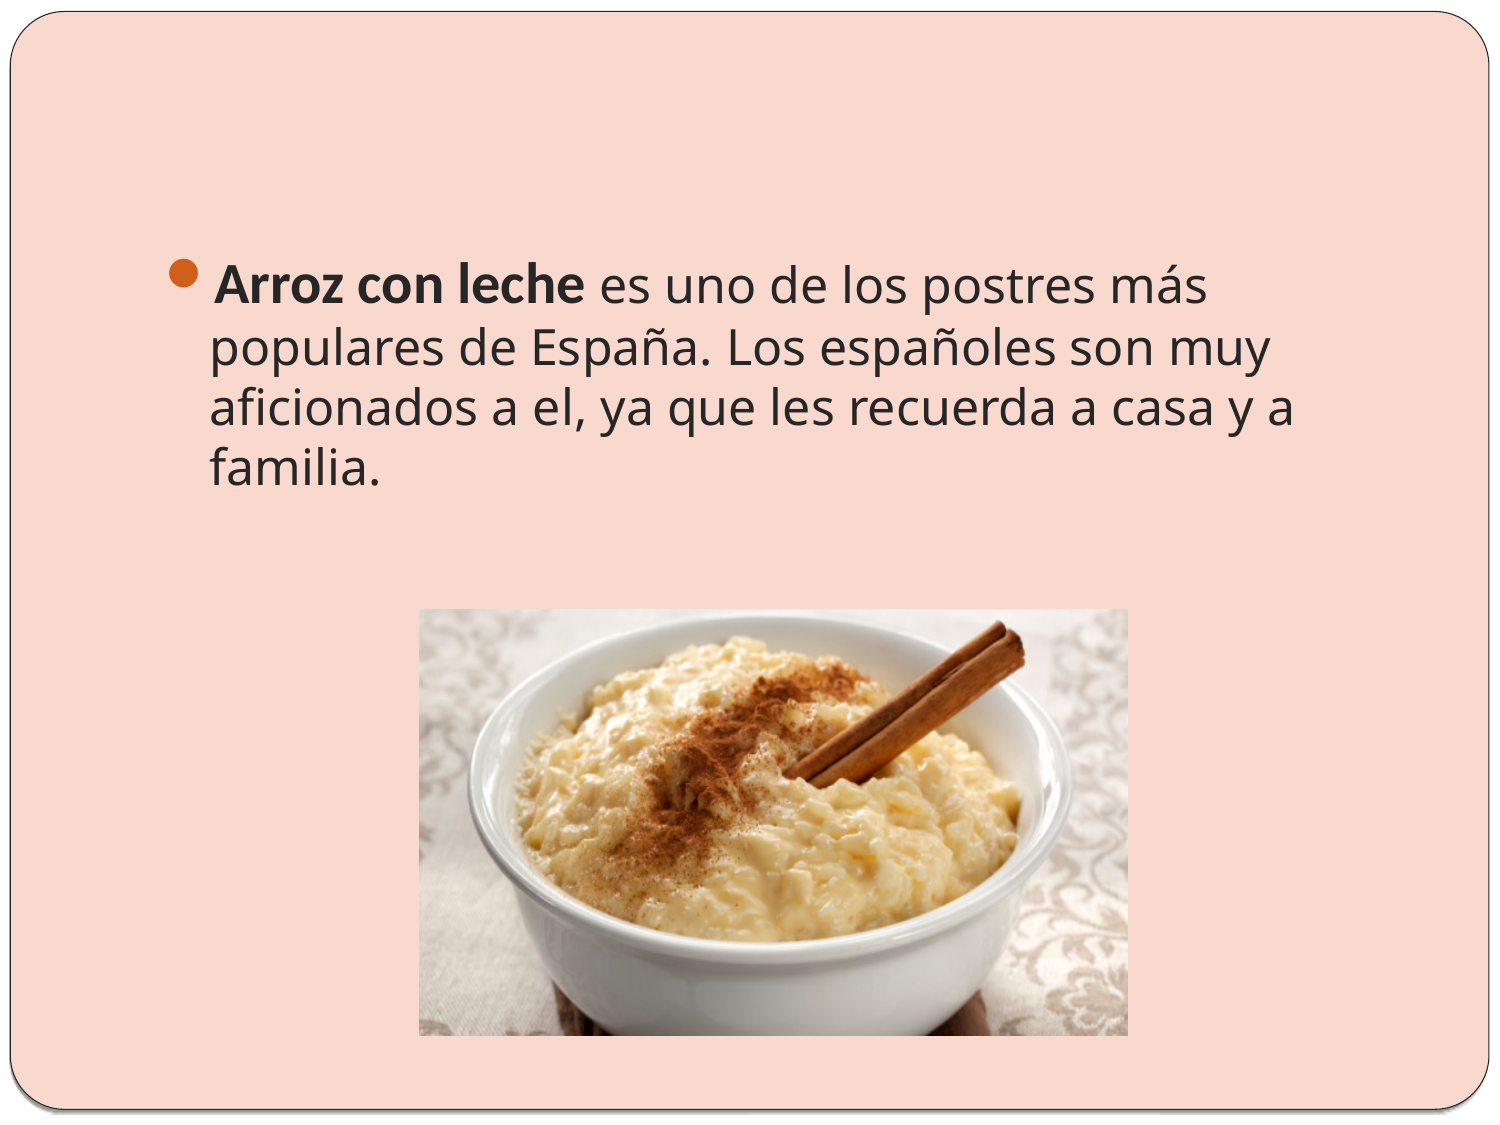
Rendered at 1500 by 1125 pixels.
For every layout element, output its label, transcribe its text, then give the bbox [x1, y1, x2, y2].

list Arroz con leche es uno de los postres más populares de España. Los españoles son muy aficionados a el, ya que les recuerda a casa y a familia. [150, 237, 1425, 988]
picture [419, 609, 1128, 1036]
